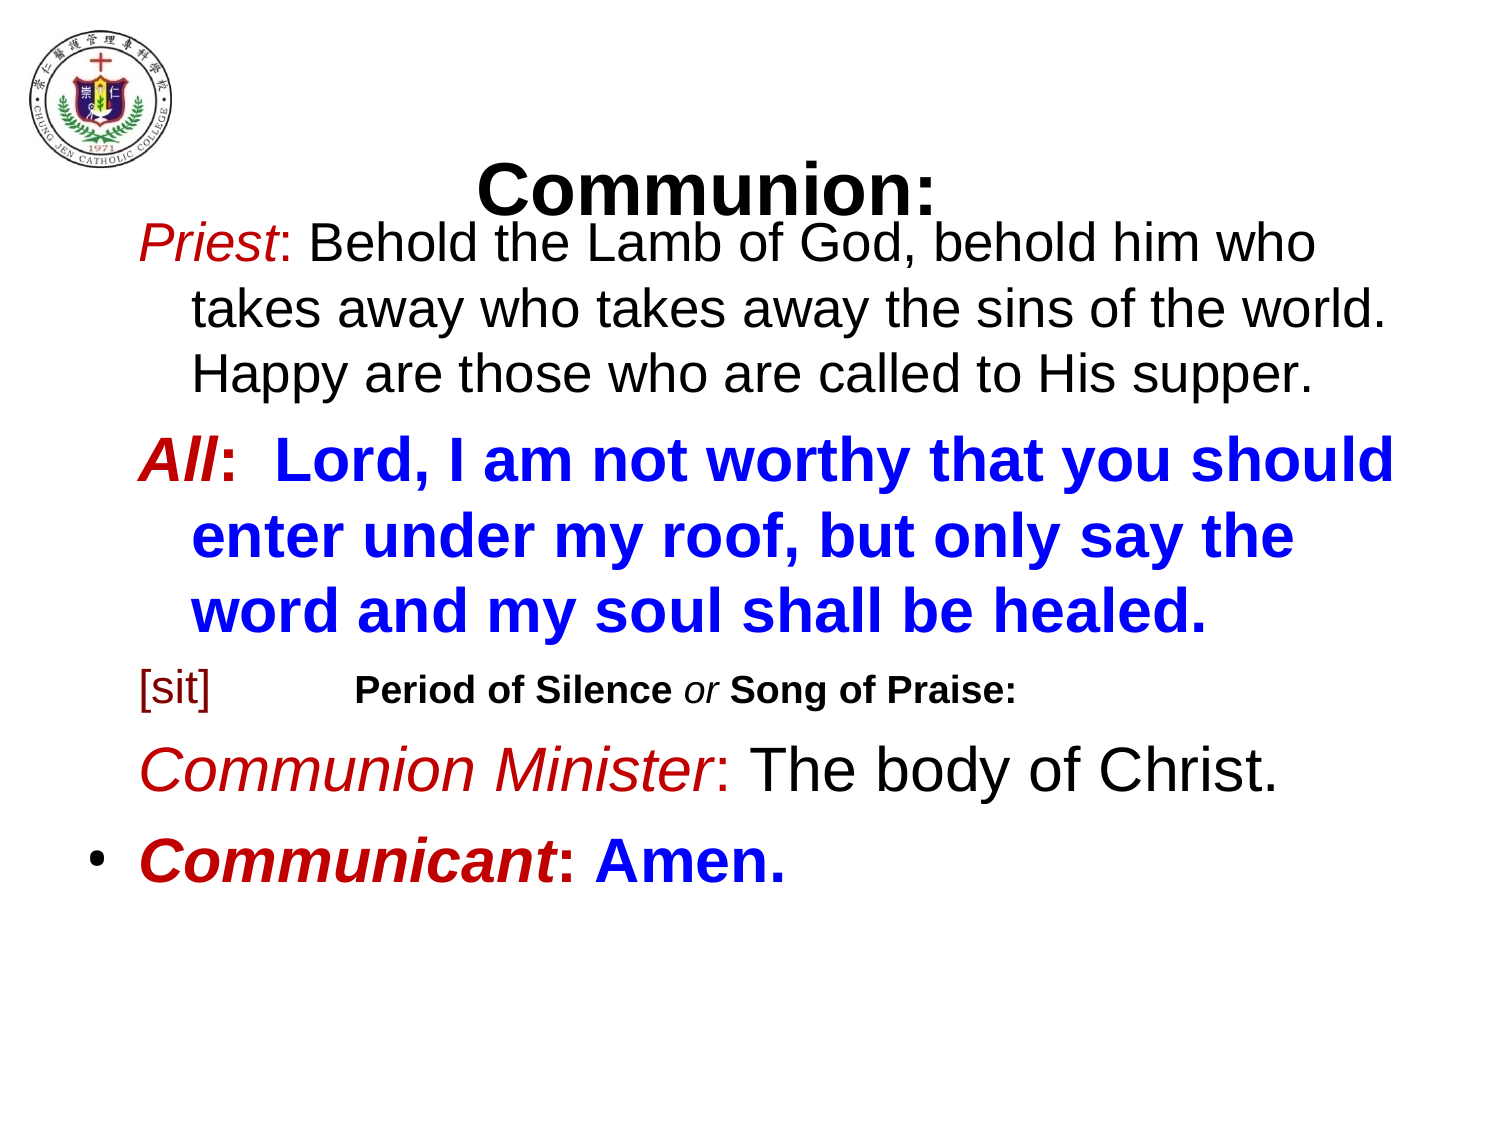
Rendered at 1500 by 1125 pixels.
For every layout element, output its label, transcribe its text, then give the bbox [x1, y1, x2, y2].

title Communion: [147, 42, 1268, 164]
list Priest: Behold the Lamb of God, behold him who takes away who takes away the sins of the world. Happy are those who are called to His supper. All: Lord, I am not worthy that you should enter under my roof, but only say the word and my soul shall be healed. [sit] Period of Silence or Song of Praise: Communion Minister: The body of Christ. Communicant: Amen. [70, 199, 1447, 991]
